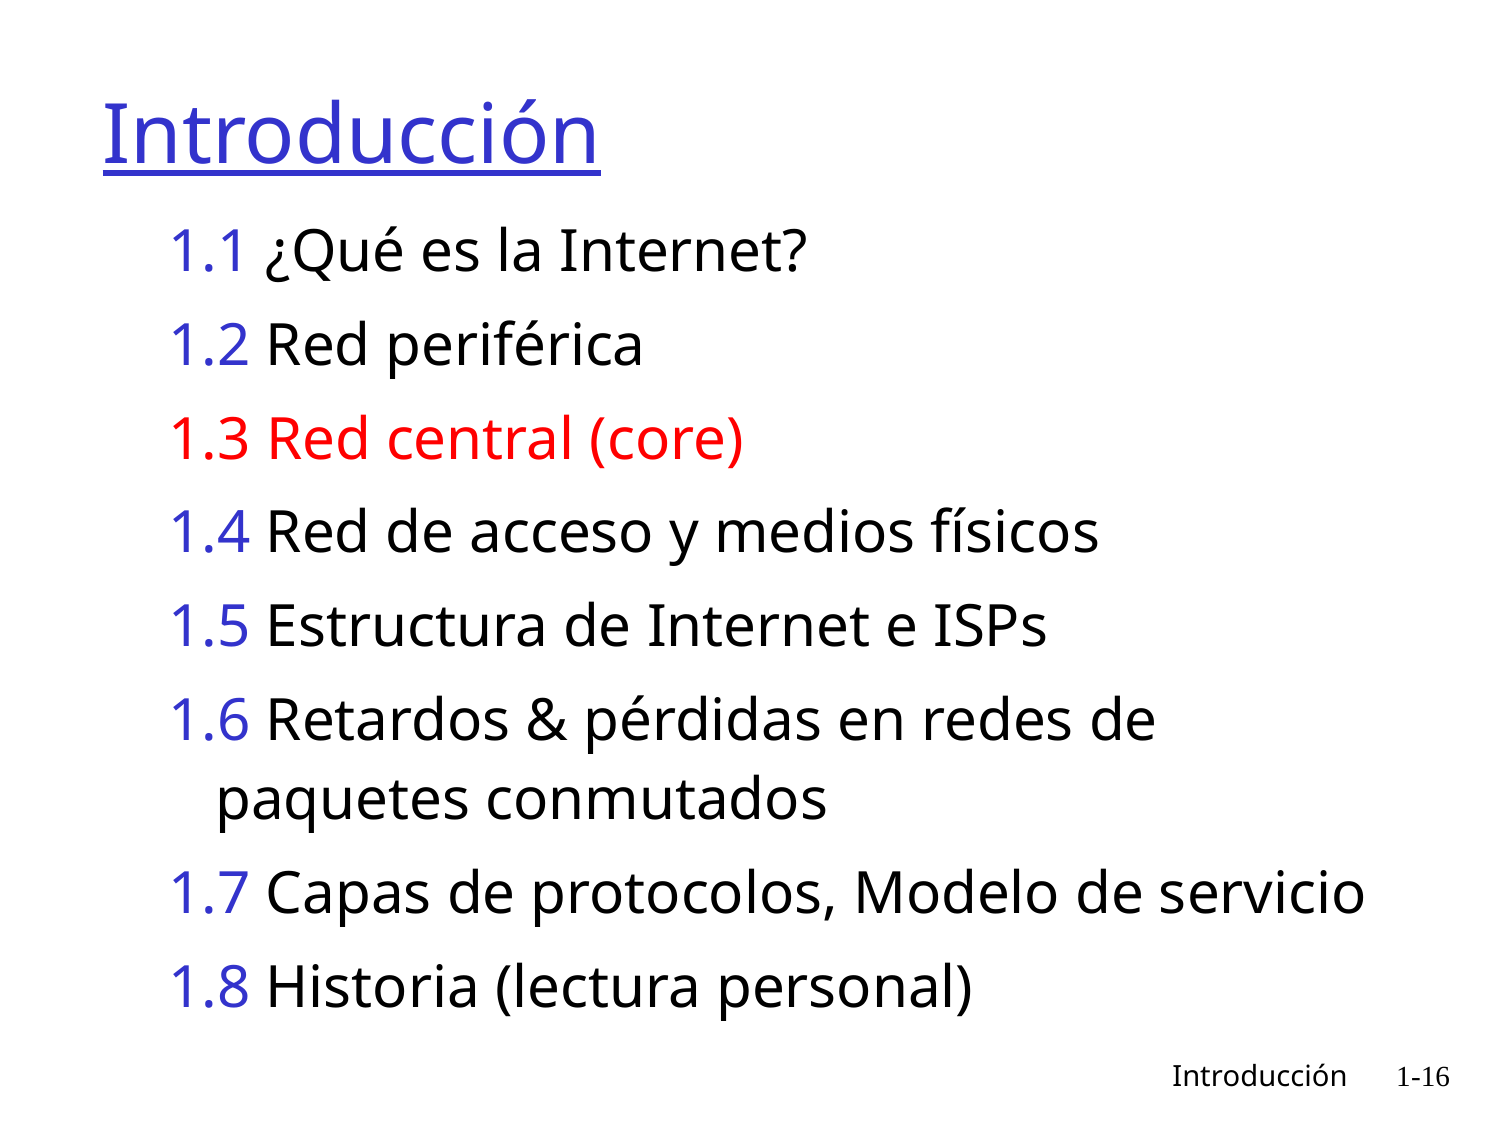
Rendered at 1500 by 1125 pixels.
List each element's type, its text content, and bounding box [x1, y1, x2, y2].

text_box 1-<number> [1362, 1050, 1466, 1125]
title Introducción [87, 37, 1363, 201]
list 1.1 ¿Qué es la Internet? 1.2 Red periférica 1.3 Red central (core) 1.4 Red de acceso y medios físicos 1.5 Estructura de Internet e ISPs 1.6 Retardos & pérdidas en redes de paquetes conmutados 1.7 Capas de protocolos, Modelo de servicio 1.8 Historia (lectura personal) [78, 201, 1426, 999]
text_box Introducción [887, 1050, 1362, 1125]
